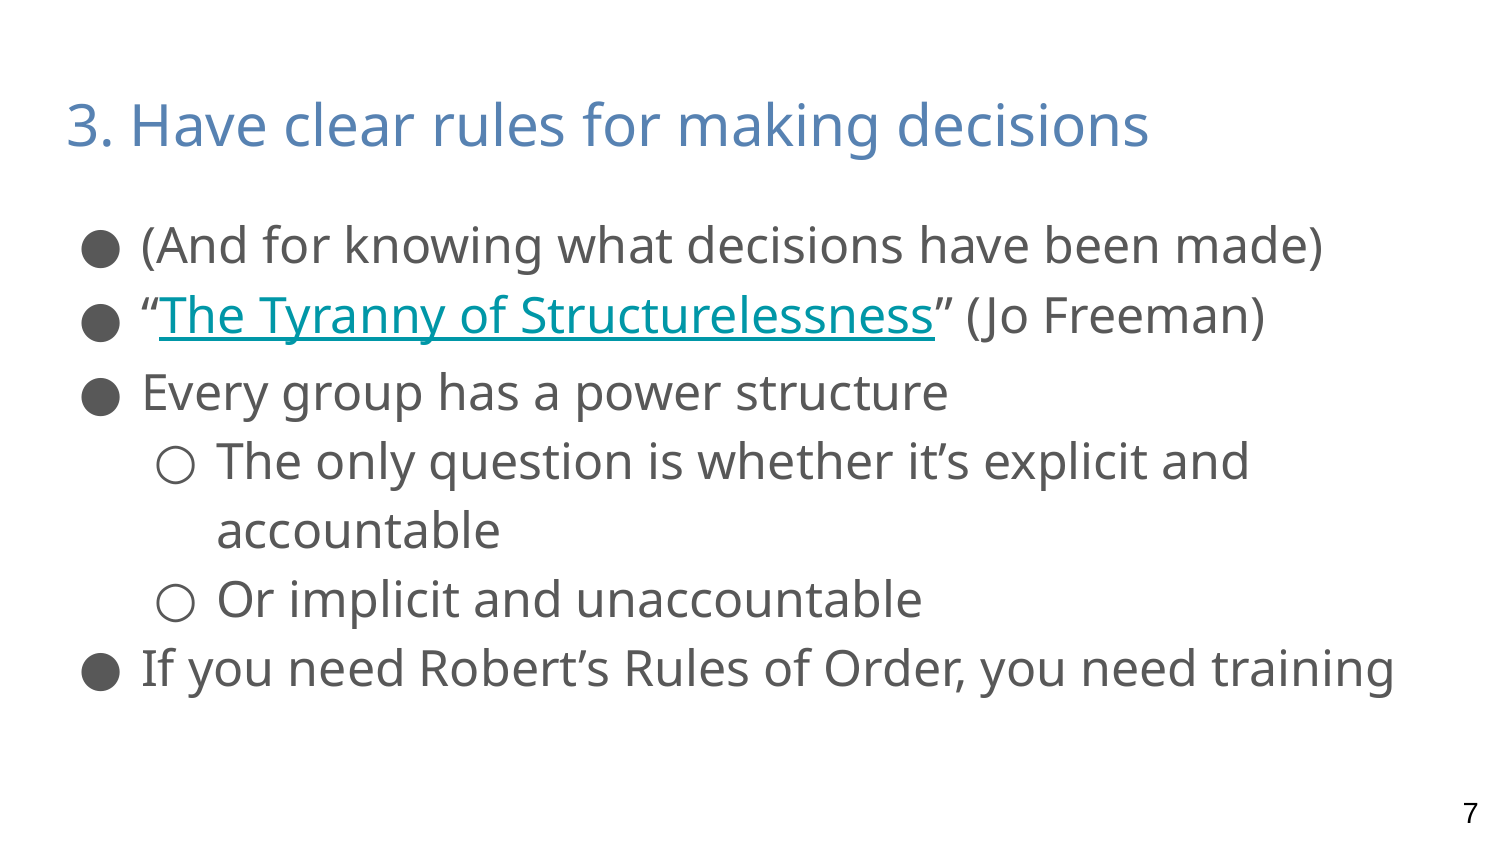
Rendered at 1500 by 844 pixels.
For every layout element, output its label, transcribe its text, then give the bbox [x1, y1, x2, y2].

title 3. Have clear rules for making decisions [51, 72, 1449, 167]
list (And for knowing what decisions have been made) “The Tyranny of Structurelessness” (Jo Freeman) Every group has a power structure The only question is whether it’s explicit and accountable Or implicit and unaccountable If you need Robert’s Rules of Order, you need training [51, 189, 1449, 750]
slide_number <number> [1403, 779, 1494, 844]
